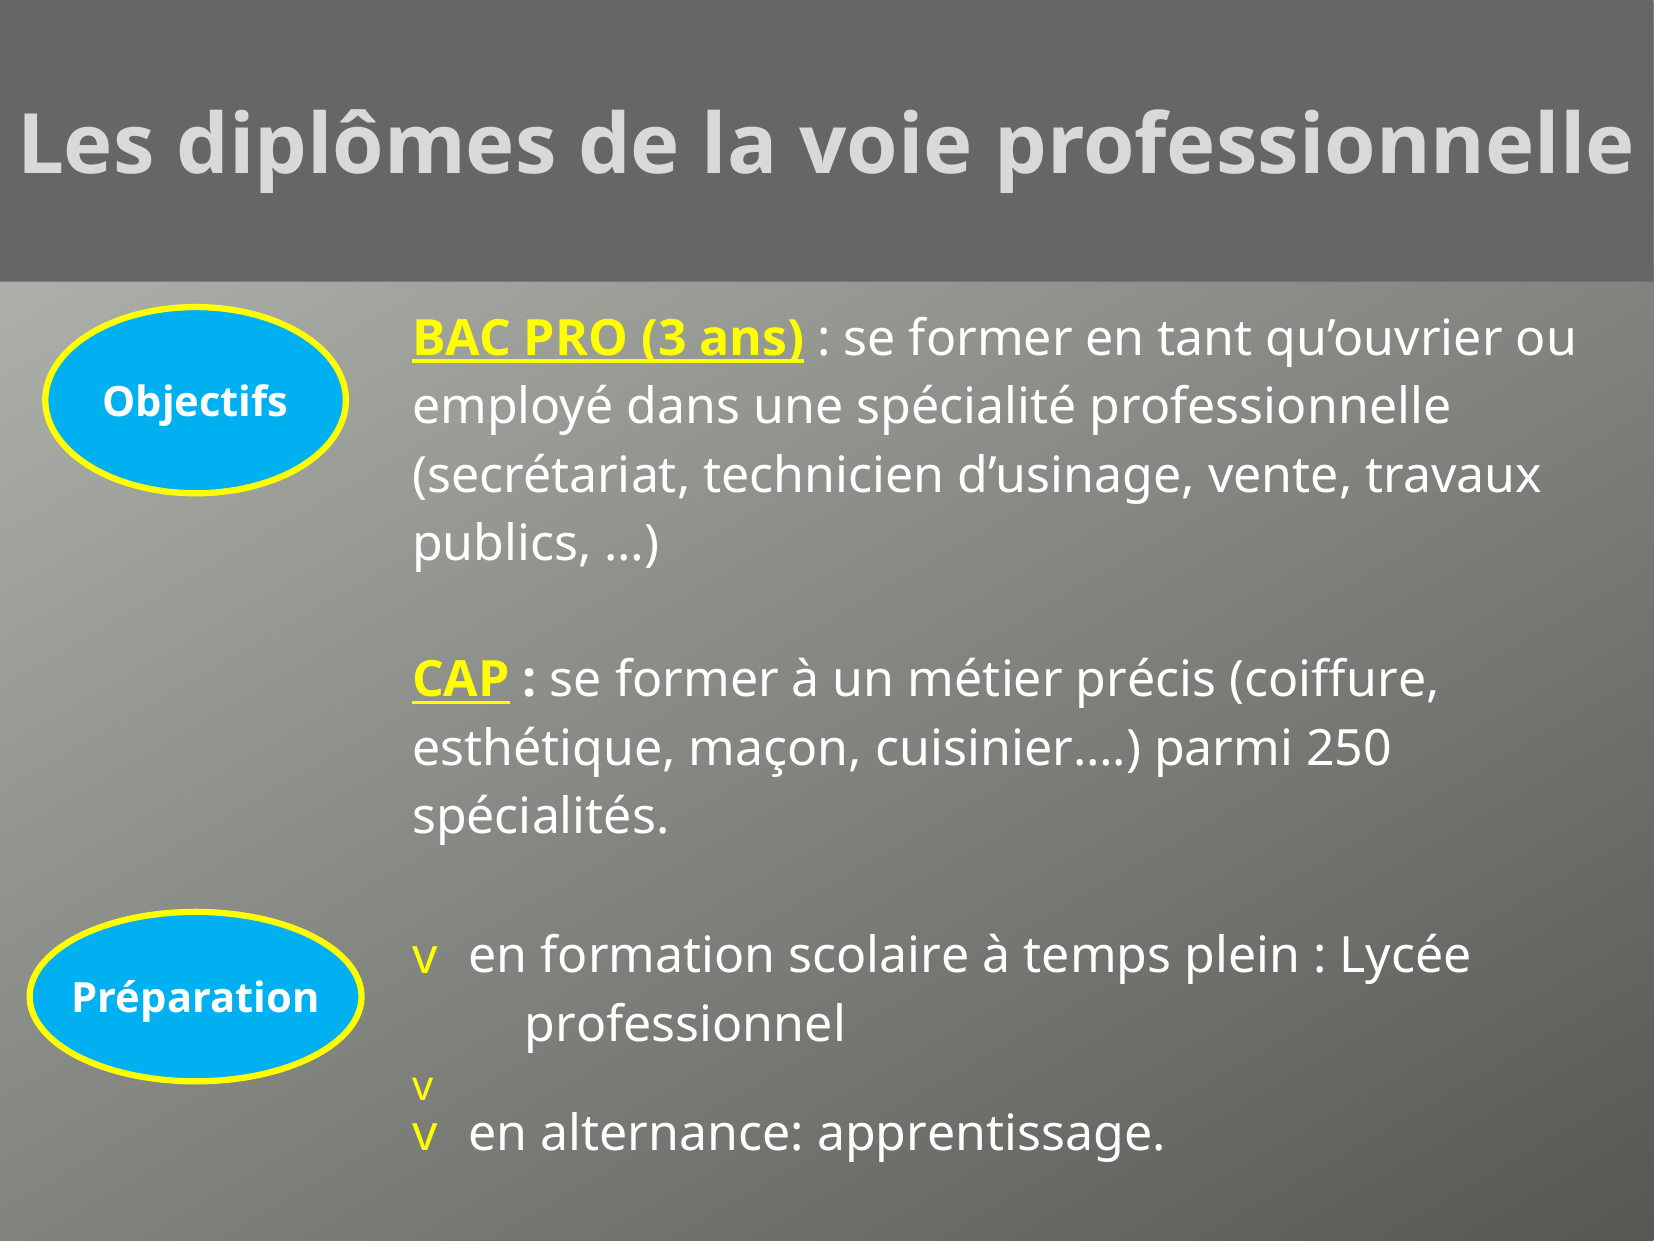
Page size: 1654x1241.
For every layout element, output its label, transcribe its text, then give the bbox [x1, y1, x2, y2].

text_box en alternance: apprentissage. [396, 1089, 1654, 1173]
text_box Préparation [29, 911, 362, 1082]
text_box Objectifs [45, 307, 346, 494]
text_box BAC PRO (3 ans) : se former en tant qu’ouvrier ou employé dans une spécialité professionnelle (secrétariat, technicien d’usinage, vente, travaux publics, …) CAP : se former à un métier précis (coiffure, esthétique, maçon, cuisinier….) parmi 250 spécialités. [396, 294, 1610, 856]
text_box Les diplômes de la voie professionnelle [0, 0, 1654, 282]
text_box en formation scolaire à temps plein : Lycée professionnel [396, 911, 1654, 1089]
